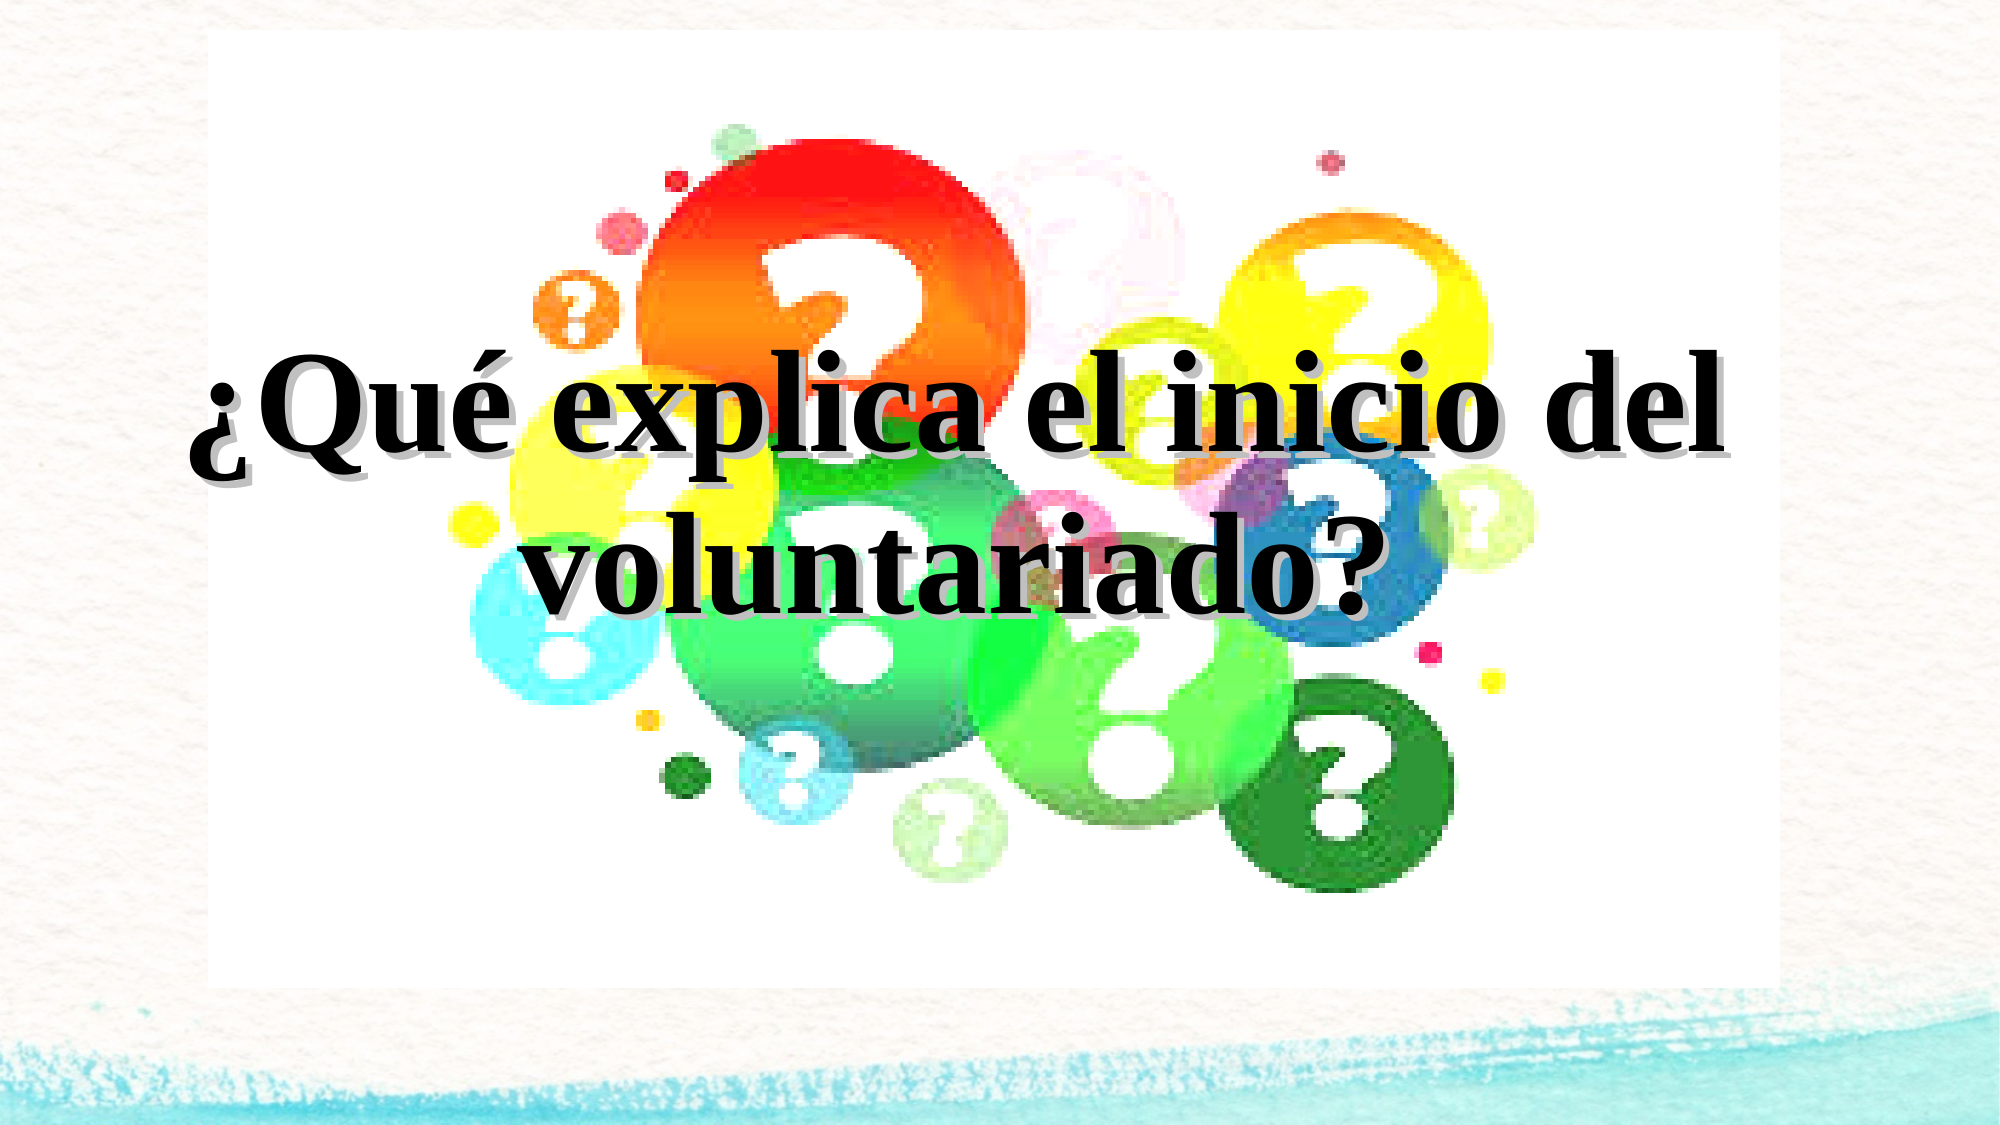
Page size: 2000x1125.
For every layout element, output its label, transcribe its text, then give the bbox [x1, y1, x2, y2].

picture [0, 0, 2000, 1125]
text_box ¿Qué explica el inicio del voluntariado? [128, 314, 1783, 833]
